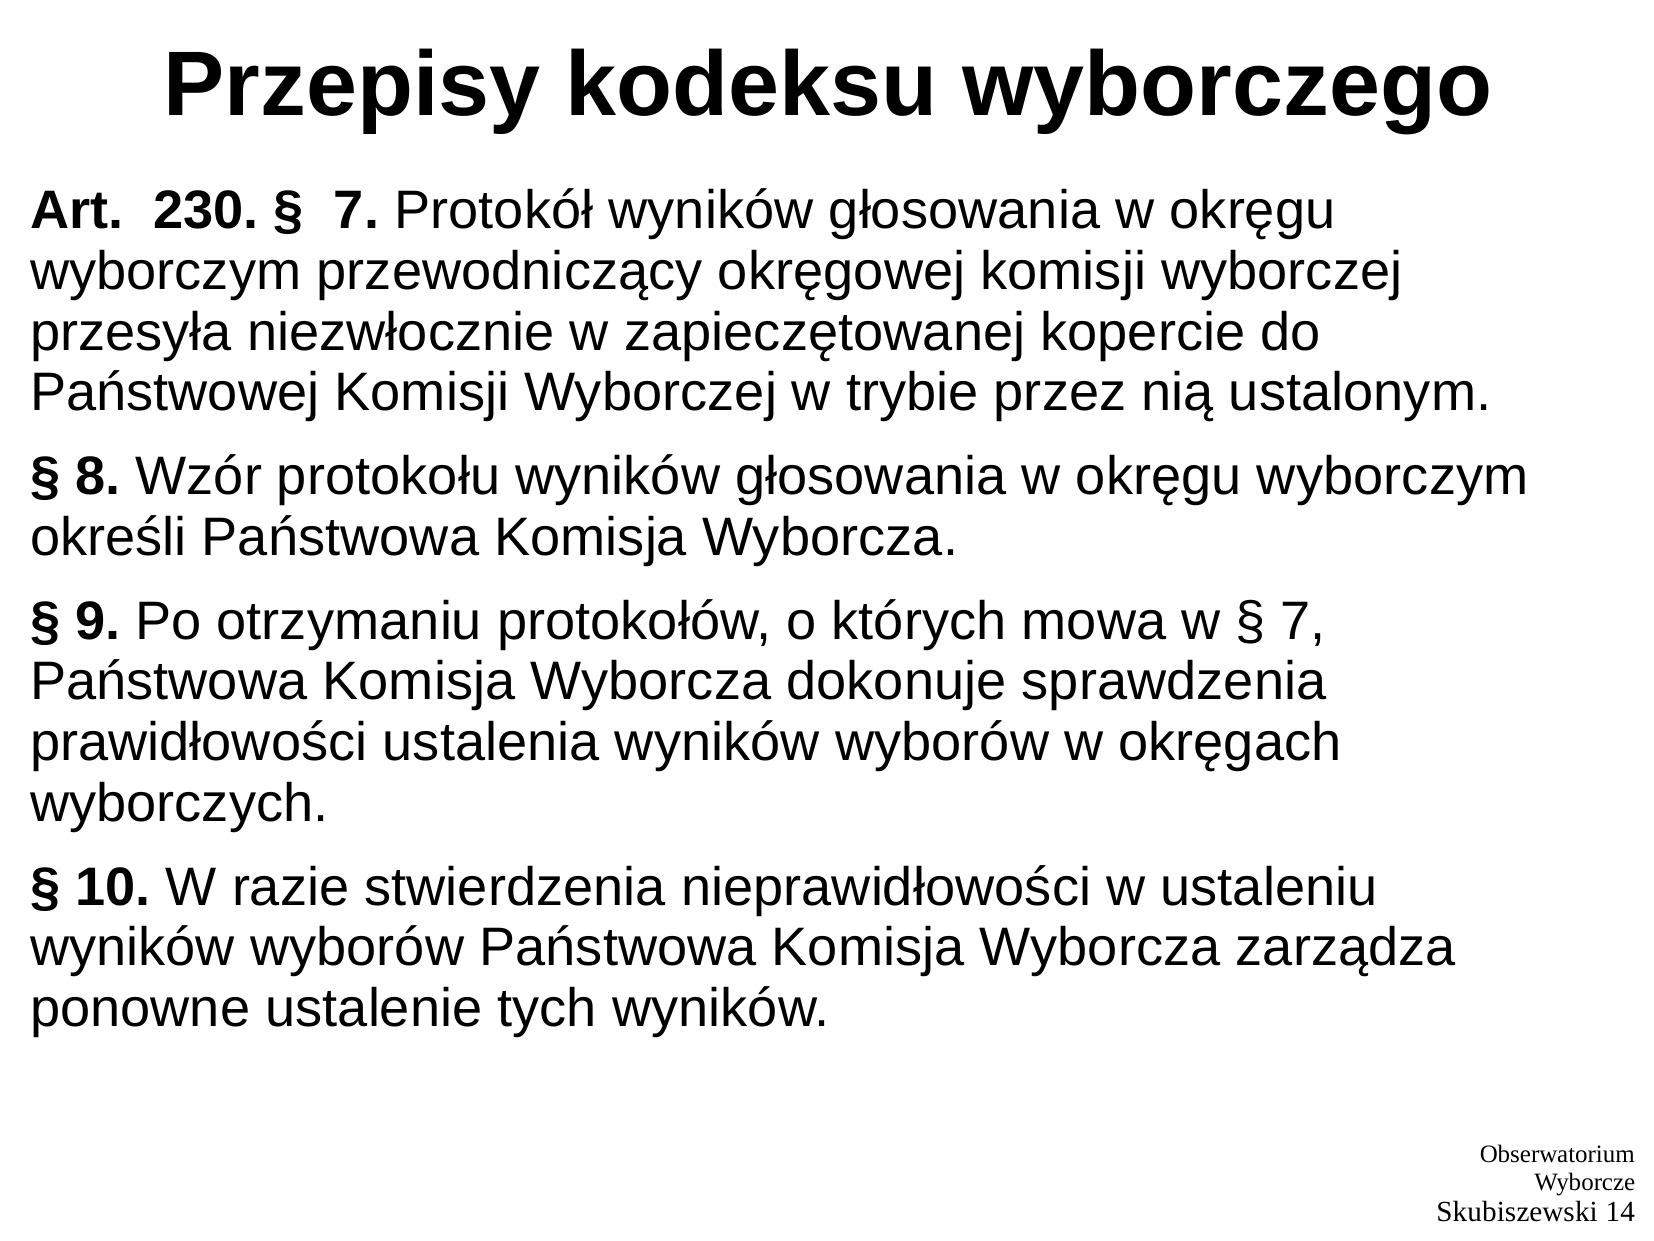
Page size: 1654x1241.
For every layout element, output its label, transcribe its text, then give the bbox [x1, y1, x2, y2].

title Przepisy kodeksu wyborczego [84, 32, 1573, 180]
list Art. 230. § 7. Protokół wyników głosowania w okręgu wyborczym przewodniczący okręgowej komisji wyborczej przesyła niezwłocznie w zapieczętowanej kopercie do Państwowej Komisji Wyborczej w trybie przez nią ustalonym. § 8. Wzór protokołu wyników głosowania w okręgu wyborczym określi Państwowa Komisja Wyborcza. § 9. Po otrzymaniu protokołów, o których mowa w § 7, Państwowa Komisja Wyborcza dokonuje sprawdzenia prawidłowości ustalenia wyników wyborów w okręgach wyborczych. § 10. W razie stwierdzenia nieprawidłowości w ustaleniu wyników wyborów Państwowa Komisja Wyborcza zarządza ponowne ustalenie tych wyników. [30, 180, 1583, 1241]
